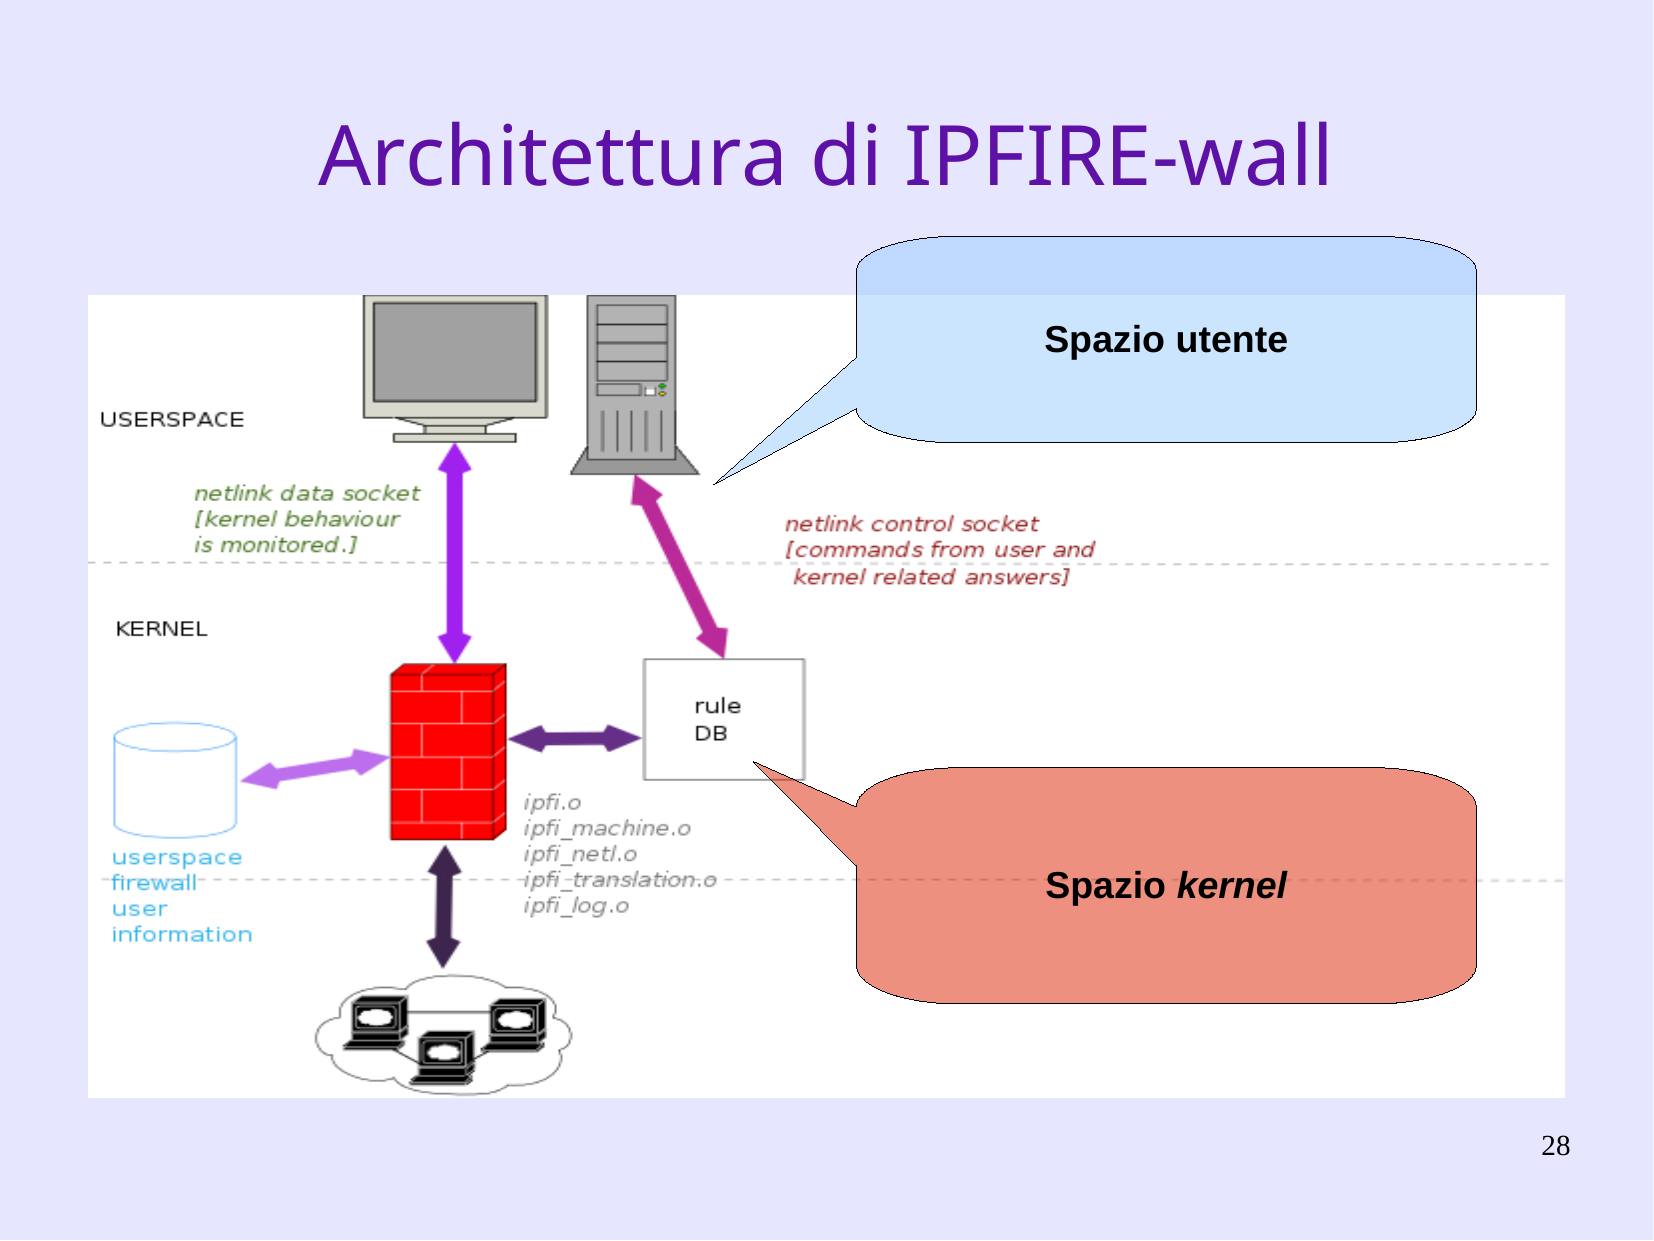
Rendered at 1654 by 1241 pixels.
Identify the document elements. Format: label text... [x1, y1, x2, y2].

text_box Spazio kernel [753, 761, 1477, 1004]
picture [88, 295, 1565, 1098]
title Architettura di IPFIRE-wall [82, 49, 1571, 257]
text_box Spazio utente [713, 236, 1477, 485]
